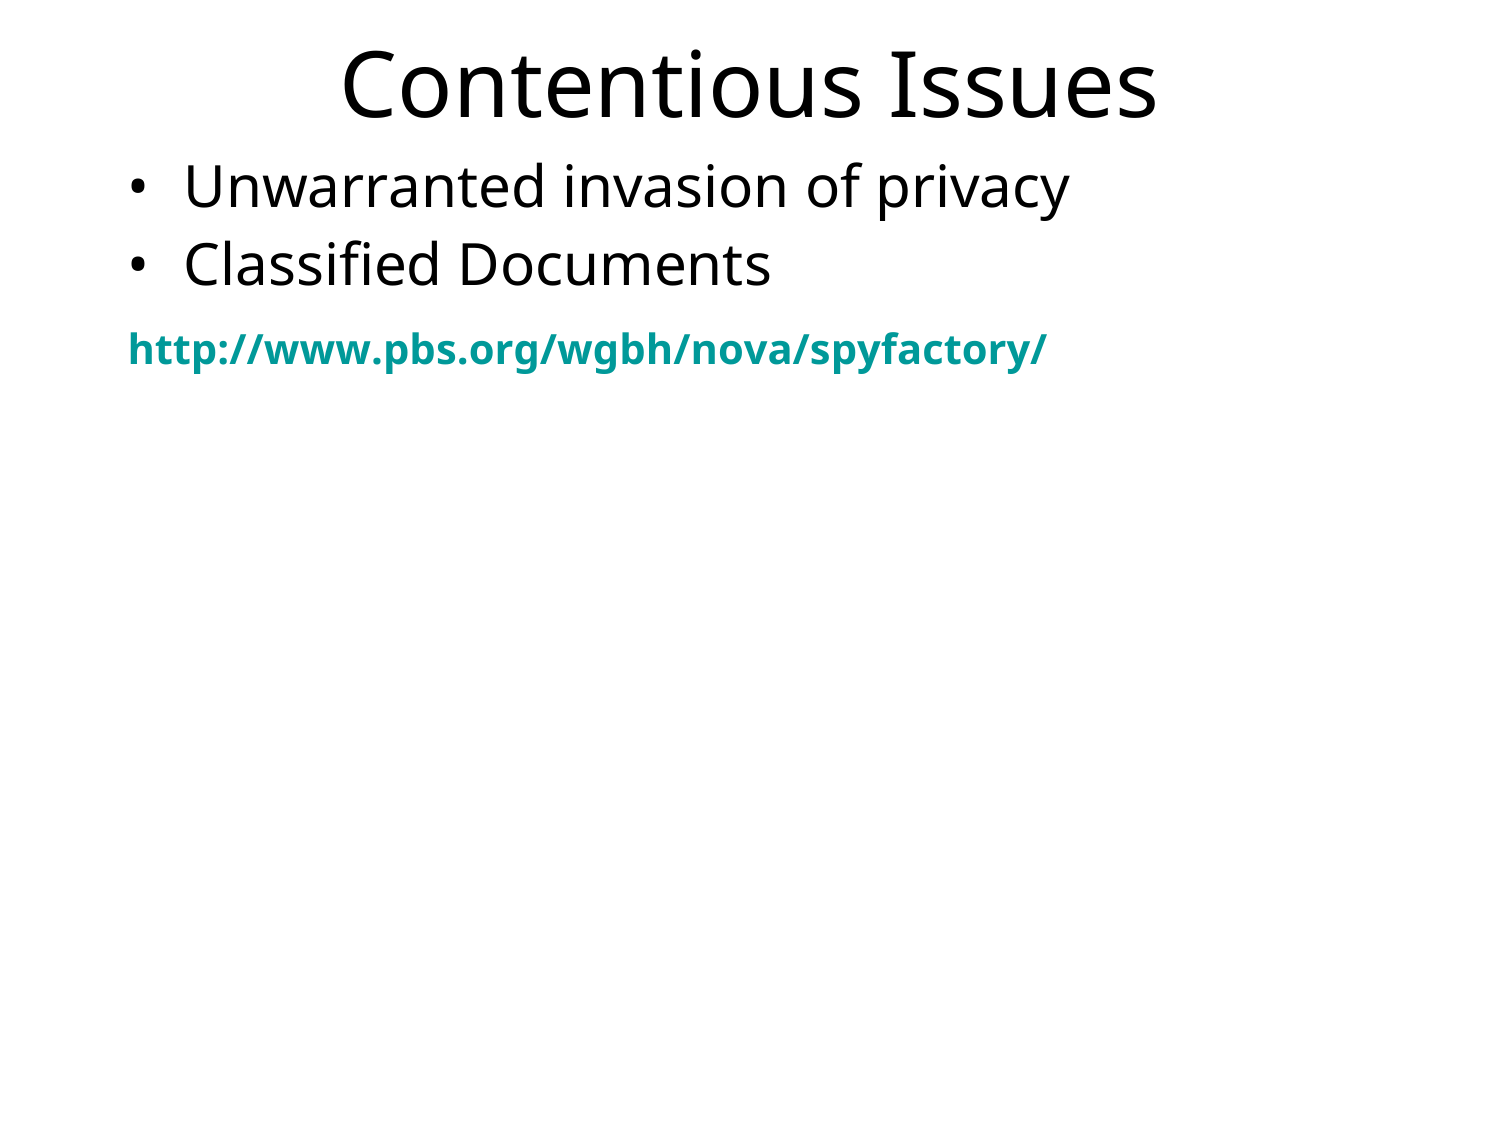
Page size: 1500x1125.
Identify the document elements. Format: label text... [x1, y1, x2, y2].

list Unwarranted invasion of privacy Classified Documents http://www.pbs.org/wgbh/nova/spyfactory/ [112, 149, 1388, 593]
title Contentious Issues [112, 0, 1388, 149]
